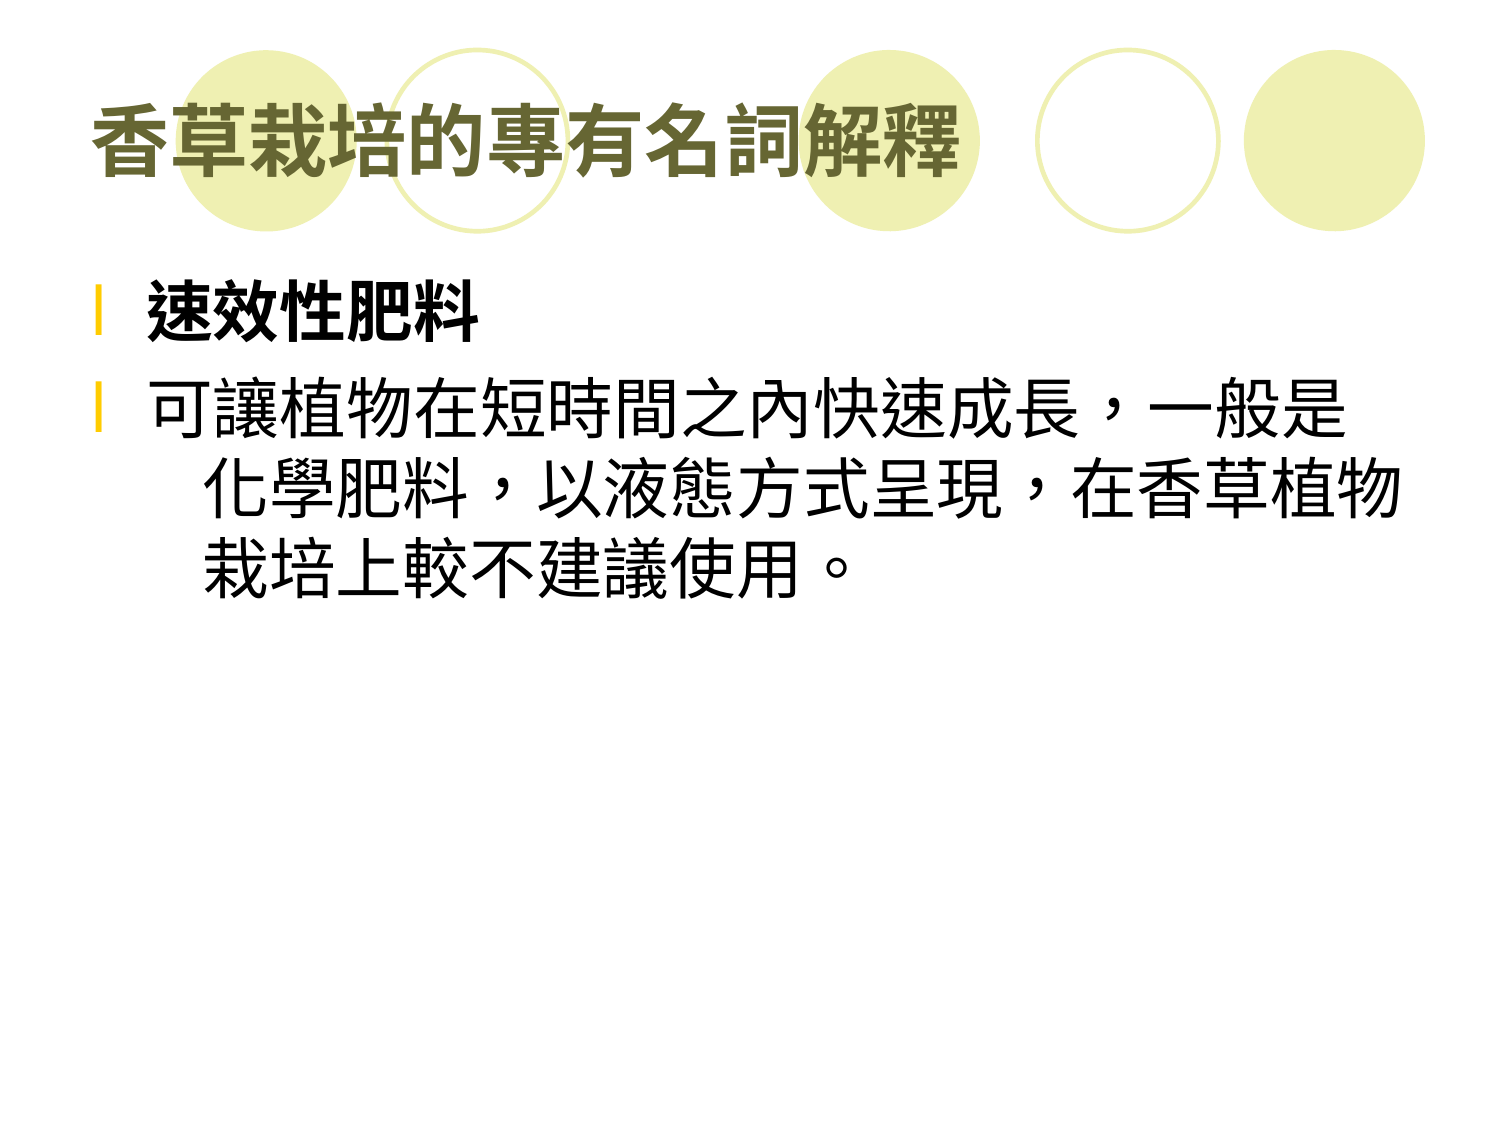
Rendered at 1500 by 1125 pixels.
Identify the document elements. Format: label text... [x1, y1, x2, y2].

title 香草栽培的專有名詞解釋 [75, 45, 1426, 233]
list 速效性肥料 可讓植物在短時間之內快速成長，一般是化學肥料，以液態方式呈現，在香草植物栽培上較不建議使用。 [75, 262, 1426, 1006]
